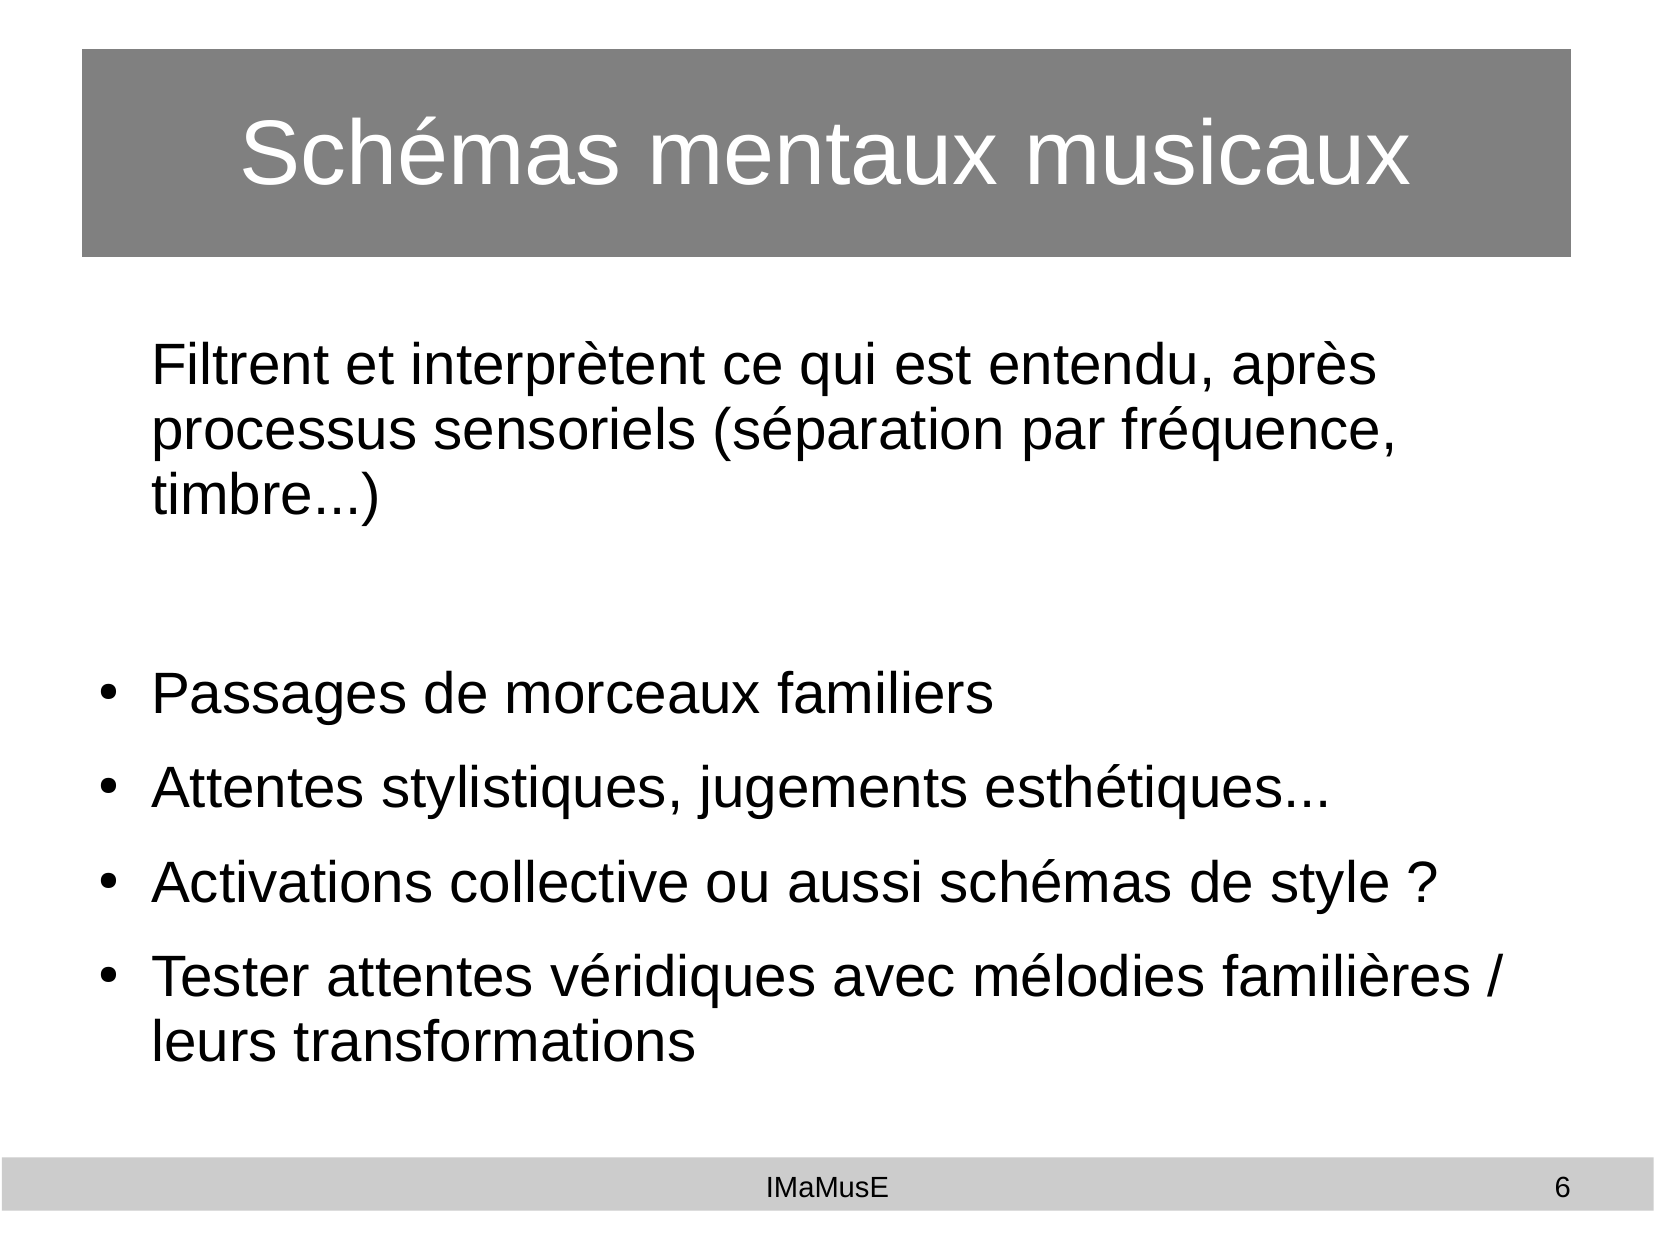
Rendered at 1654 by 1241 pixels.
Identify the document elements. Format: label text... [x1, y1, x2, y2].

list Filtrent et interprètent ce qui est entendu, après processus sensoriels (séparation par fréquence, timbre...) Passages de morceaux familiers Attentes stylistiques, jugements esthétiques... Activations collective ou aussi schémas de style ? Tester attentes véridiques avec mélodies familières / leurs transformations [80, 331, 1536, 1193]
title Schémas mentaux musicaux [82, 49, 1571, 257]
